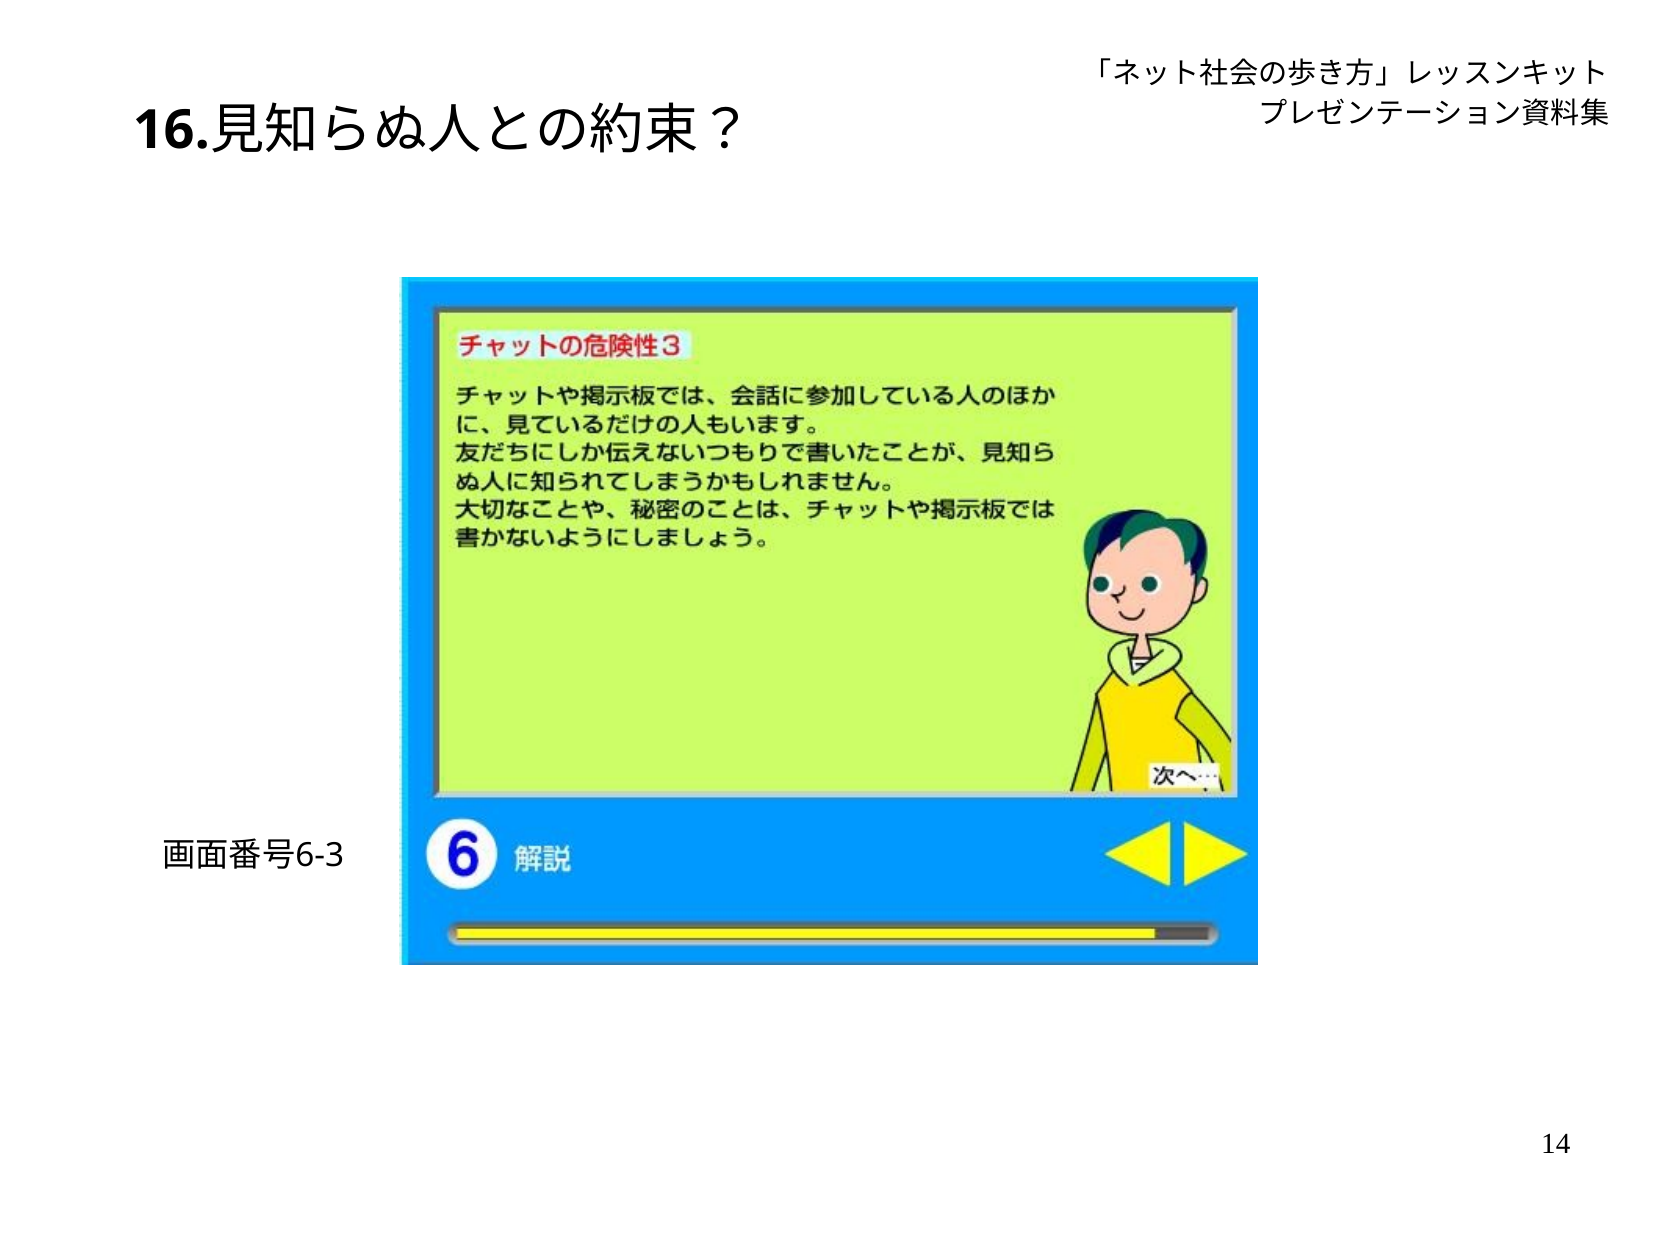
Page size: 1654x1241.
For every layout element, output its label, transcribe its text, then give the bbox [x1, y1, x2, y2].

text_box 「ネット社会の歩き方」レッスンキット プレゼンテーション資料集 [1062, 44, 1625, 139]
picture [399, 277, 407, 965]
text_box 16.見知らぬ人との約束？ [118, 88, 1241, 169]
picture [410, 284, 1258, 965]
text_box 画面番号6-3 [147, 826, 384, 882]
